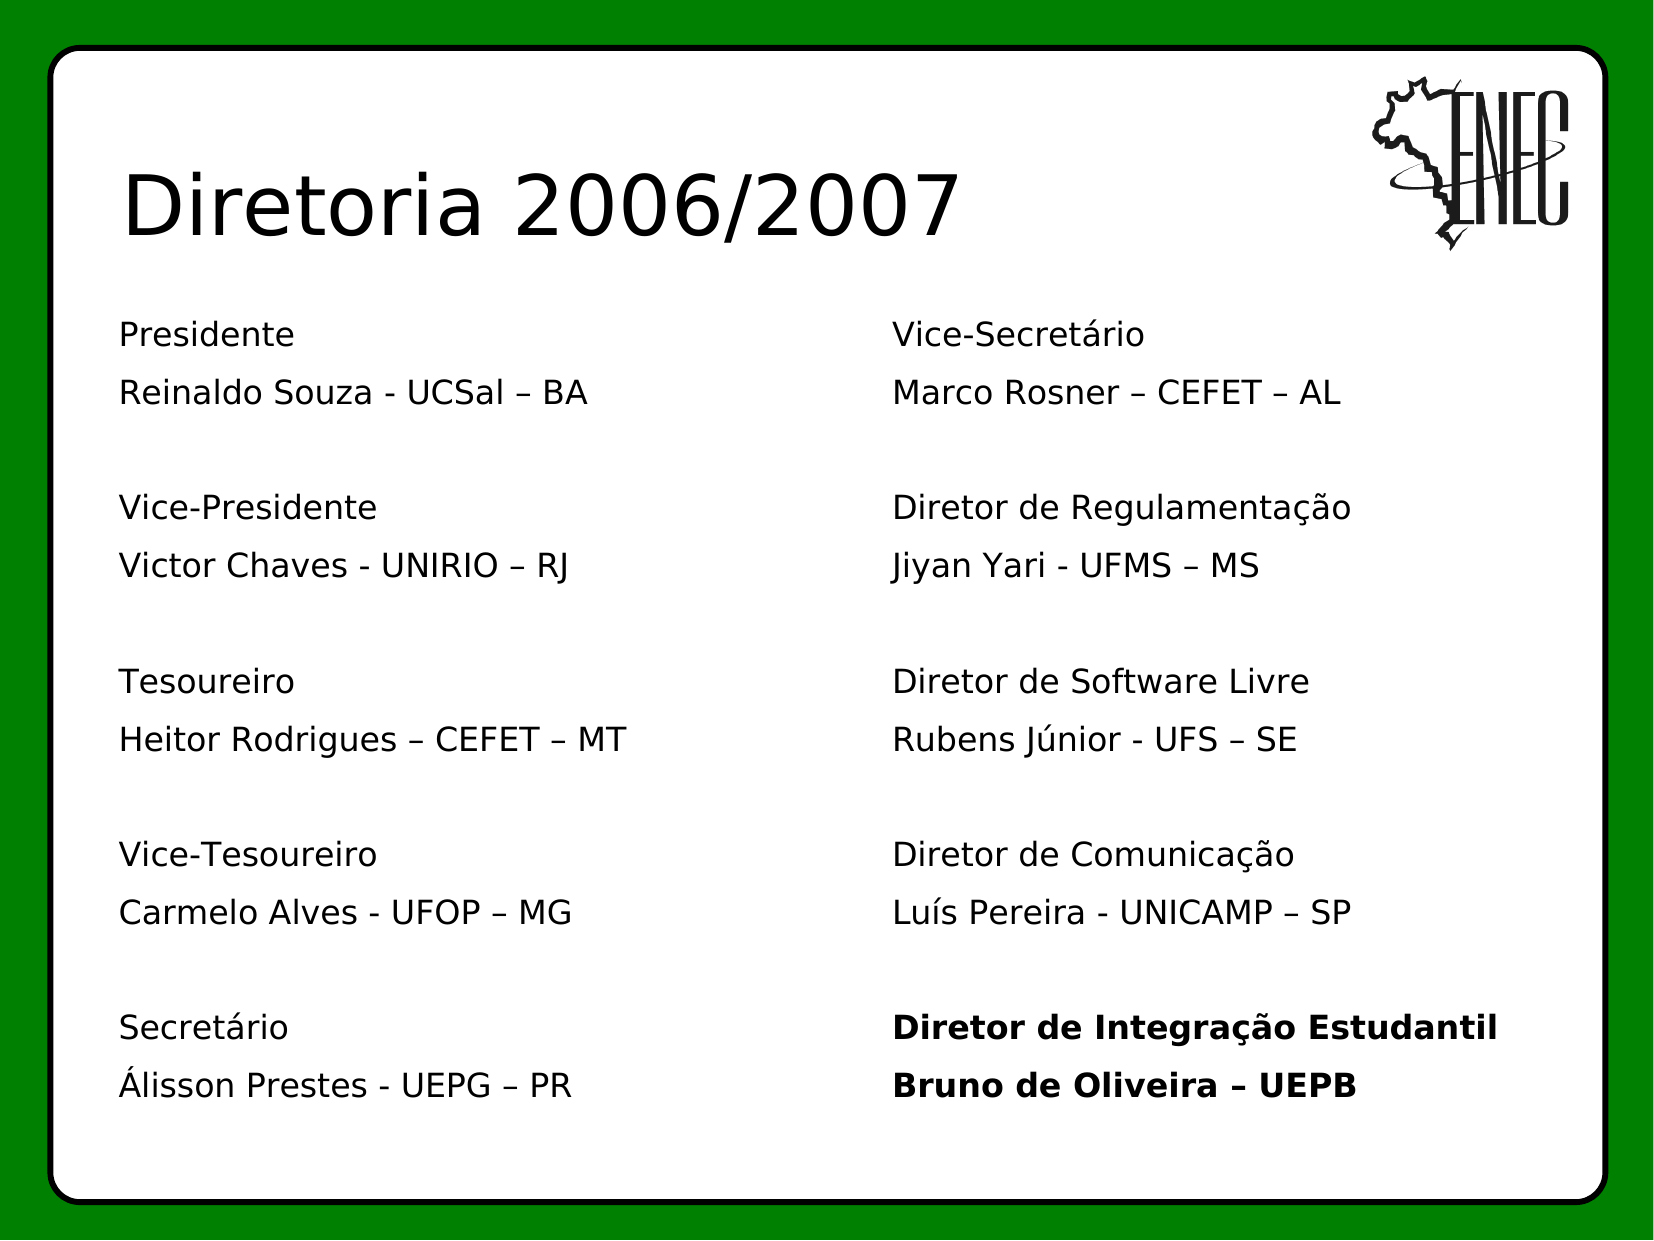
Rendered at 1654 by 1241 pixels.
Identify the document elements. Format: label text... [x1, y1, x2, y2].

list Presidente Reinaldo Souza - UCSal – BA Vice-Presidente Victor Chaves - UNIRIO – RJ Tesoureiro Heitor Rodrigues – CEFET – MT Vice-Tesoureiro Carmelo Alves - UFOP – MG Secretário Álisson Prestes - UEPG – PR [118, 296, 709, 1144]
title Diretoria 2006/2007 [121, 102, 1534, 311]
list Vice-Secretário Marco Rosner – CEFET – AL Diretor de Regulamentação Jiyan Yari - UFMS – MS Diretor de Software Livre Rubens Júnior - UFS – SE Diretor de Comunicação Luís Pereira - UNICAMP – SP Diretor de Integração Estudantil Bruno de Oliveira – UEPB [892, 296, 1536, 1144]
picture [1367, 71, 1574, 273]
